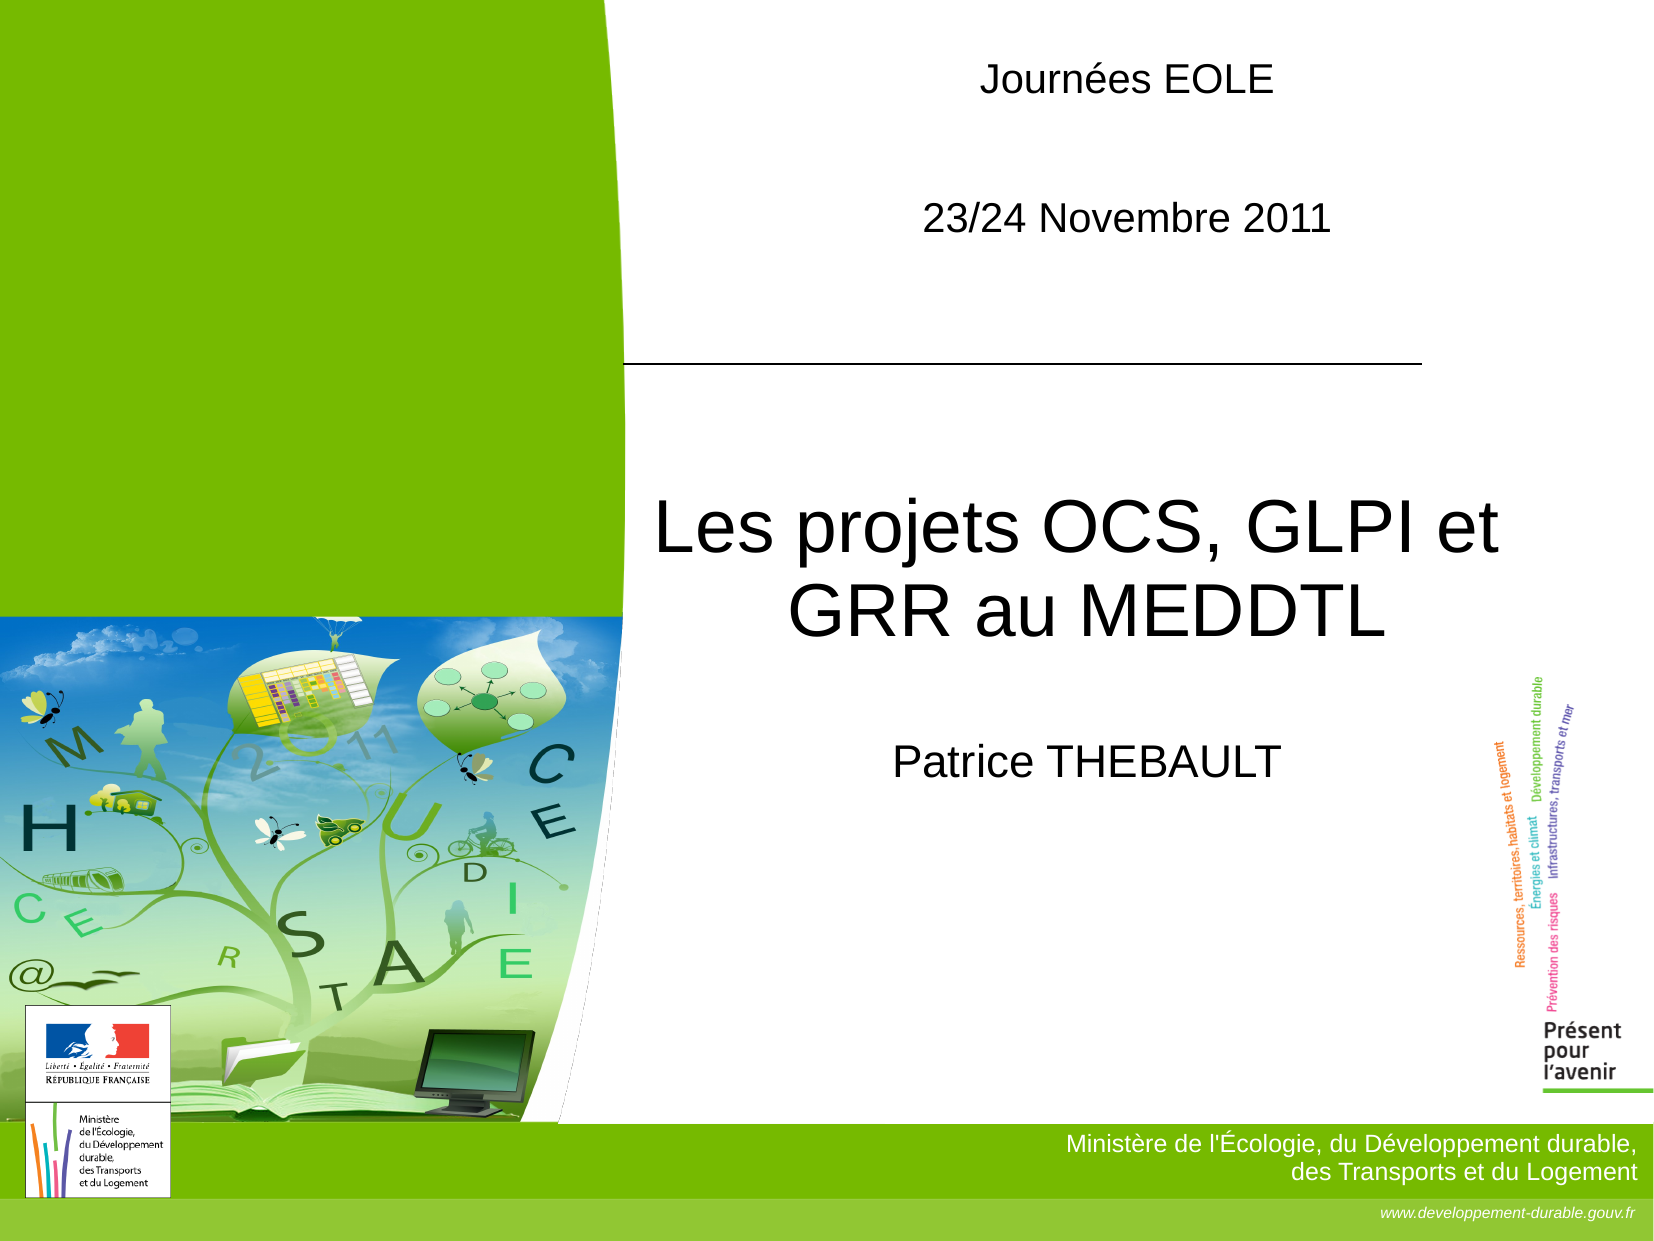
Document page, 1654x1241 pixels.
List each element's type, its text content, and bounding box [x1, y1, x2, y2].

picture [0, 0, 1654, 1241]
text_box Journées EOLE 23/24 Novembre 2011 [684, 47, 1571, 297]
text_box Les projets OCS, GLPI et GRR au MEDDTL Patrice THEBAULT [639, 476, 1536, 795]
